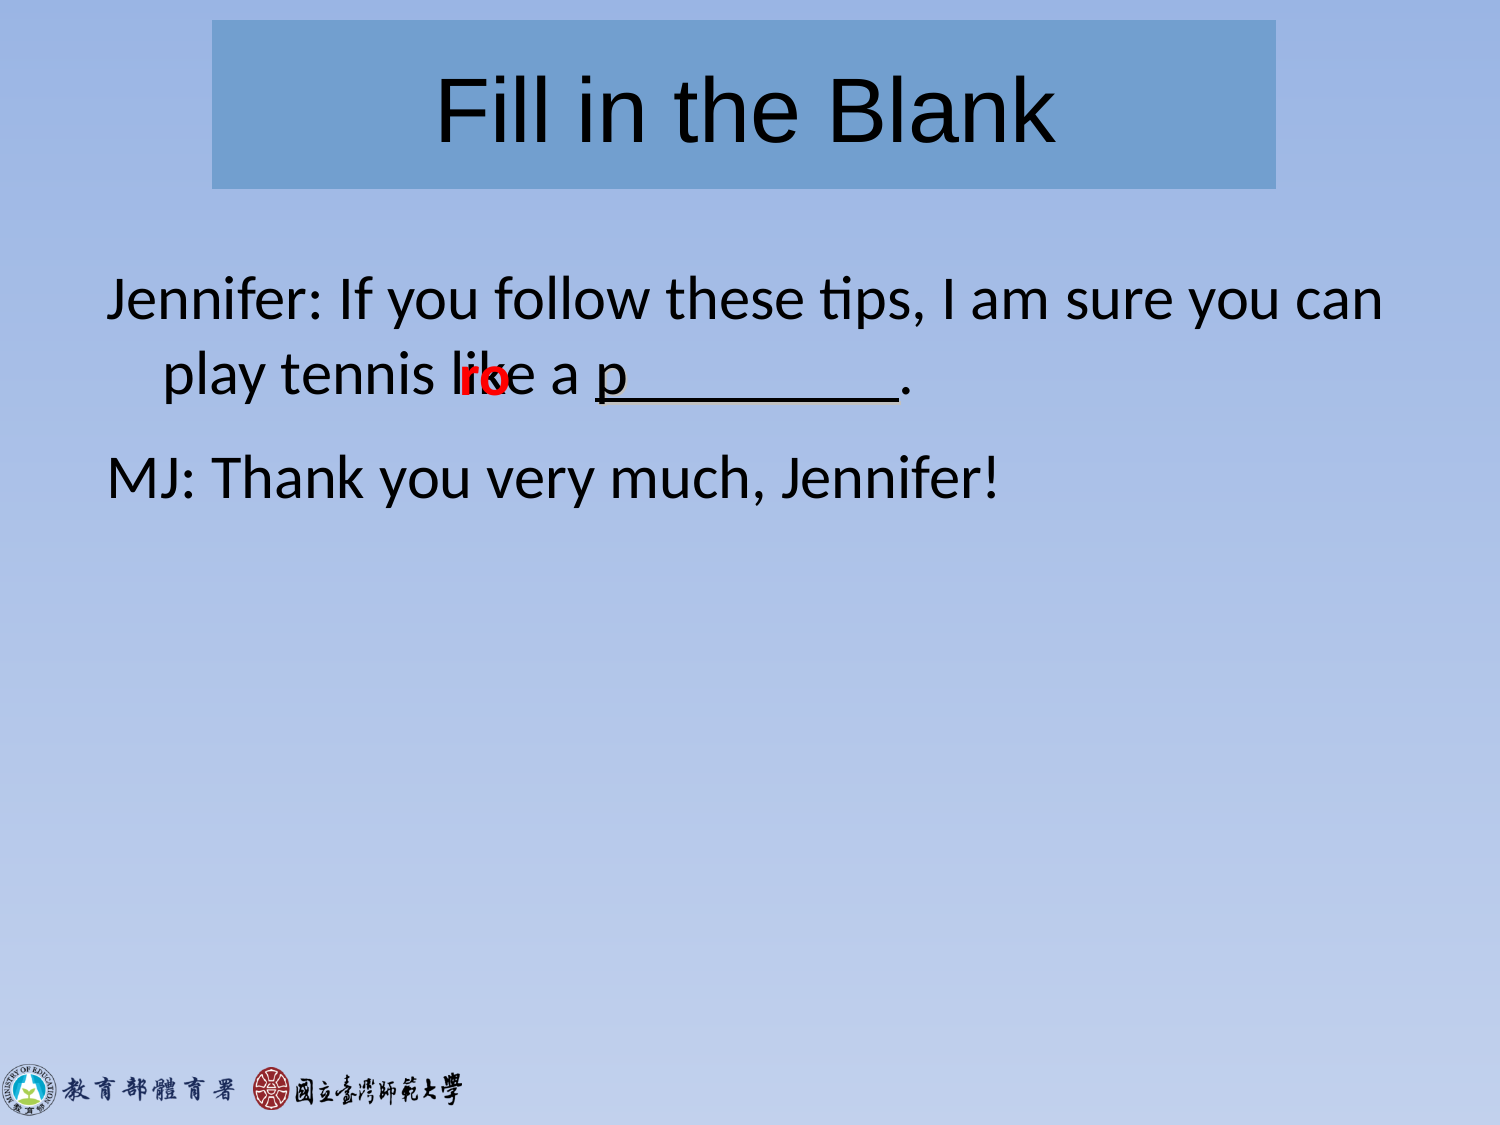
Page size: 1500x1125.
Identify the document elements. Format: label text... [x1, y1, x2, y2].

list Jennifer: If you follow these tips, I am sure you can play tennis like a p . MJ: Thank you very much, Jennifer! [35, 249, 1500, 956]
text_box ro [444, 330, 526, 415]
title Fill in the Blank [70, 11, 1421, 200]
